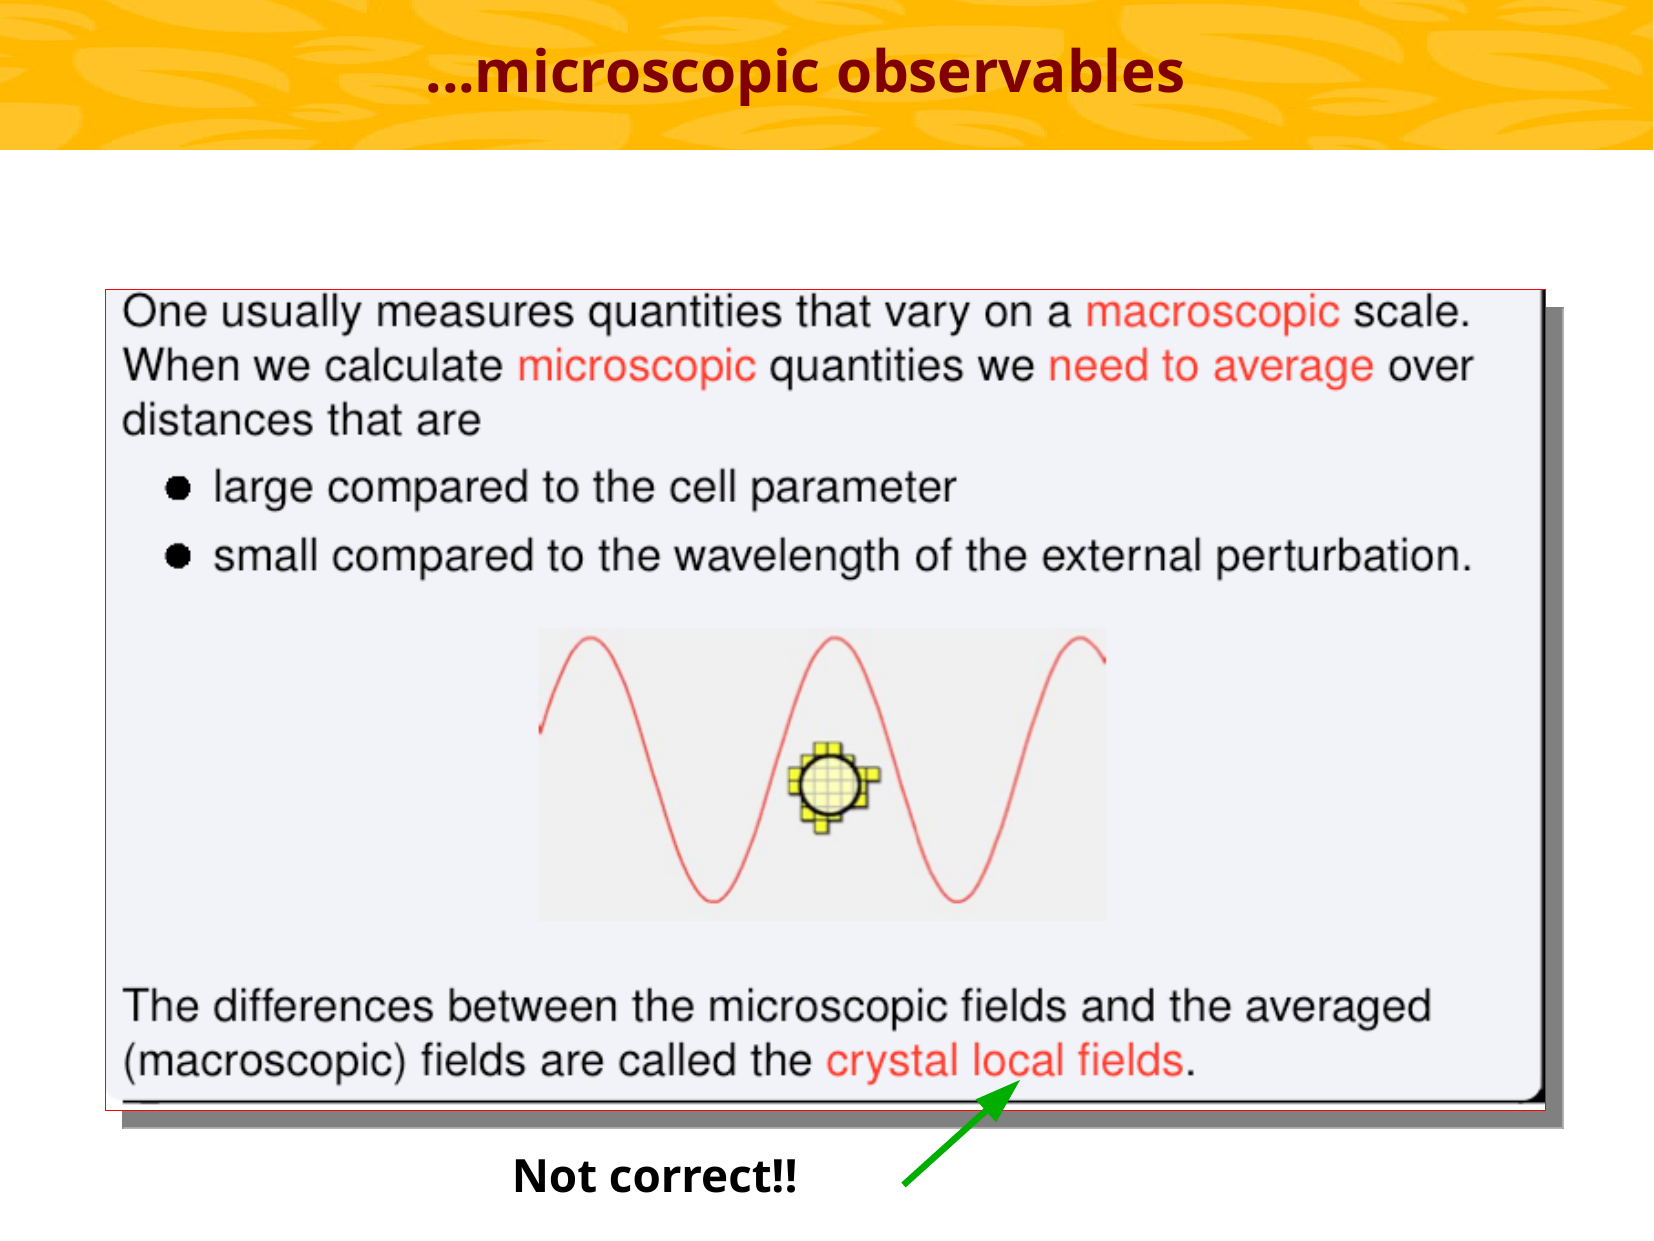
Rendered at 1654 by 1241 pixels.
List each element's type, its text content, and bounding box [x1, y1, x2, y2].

picture [105, 289, 1546, 1111]
picture [0, 0, 1654, 150]
text_box Not correct!! [497, 1136, 904, 1226]
text_box ...microscopic observables [53, 23, 1558, 134]
